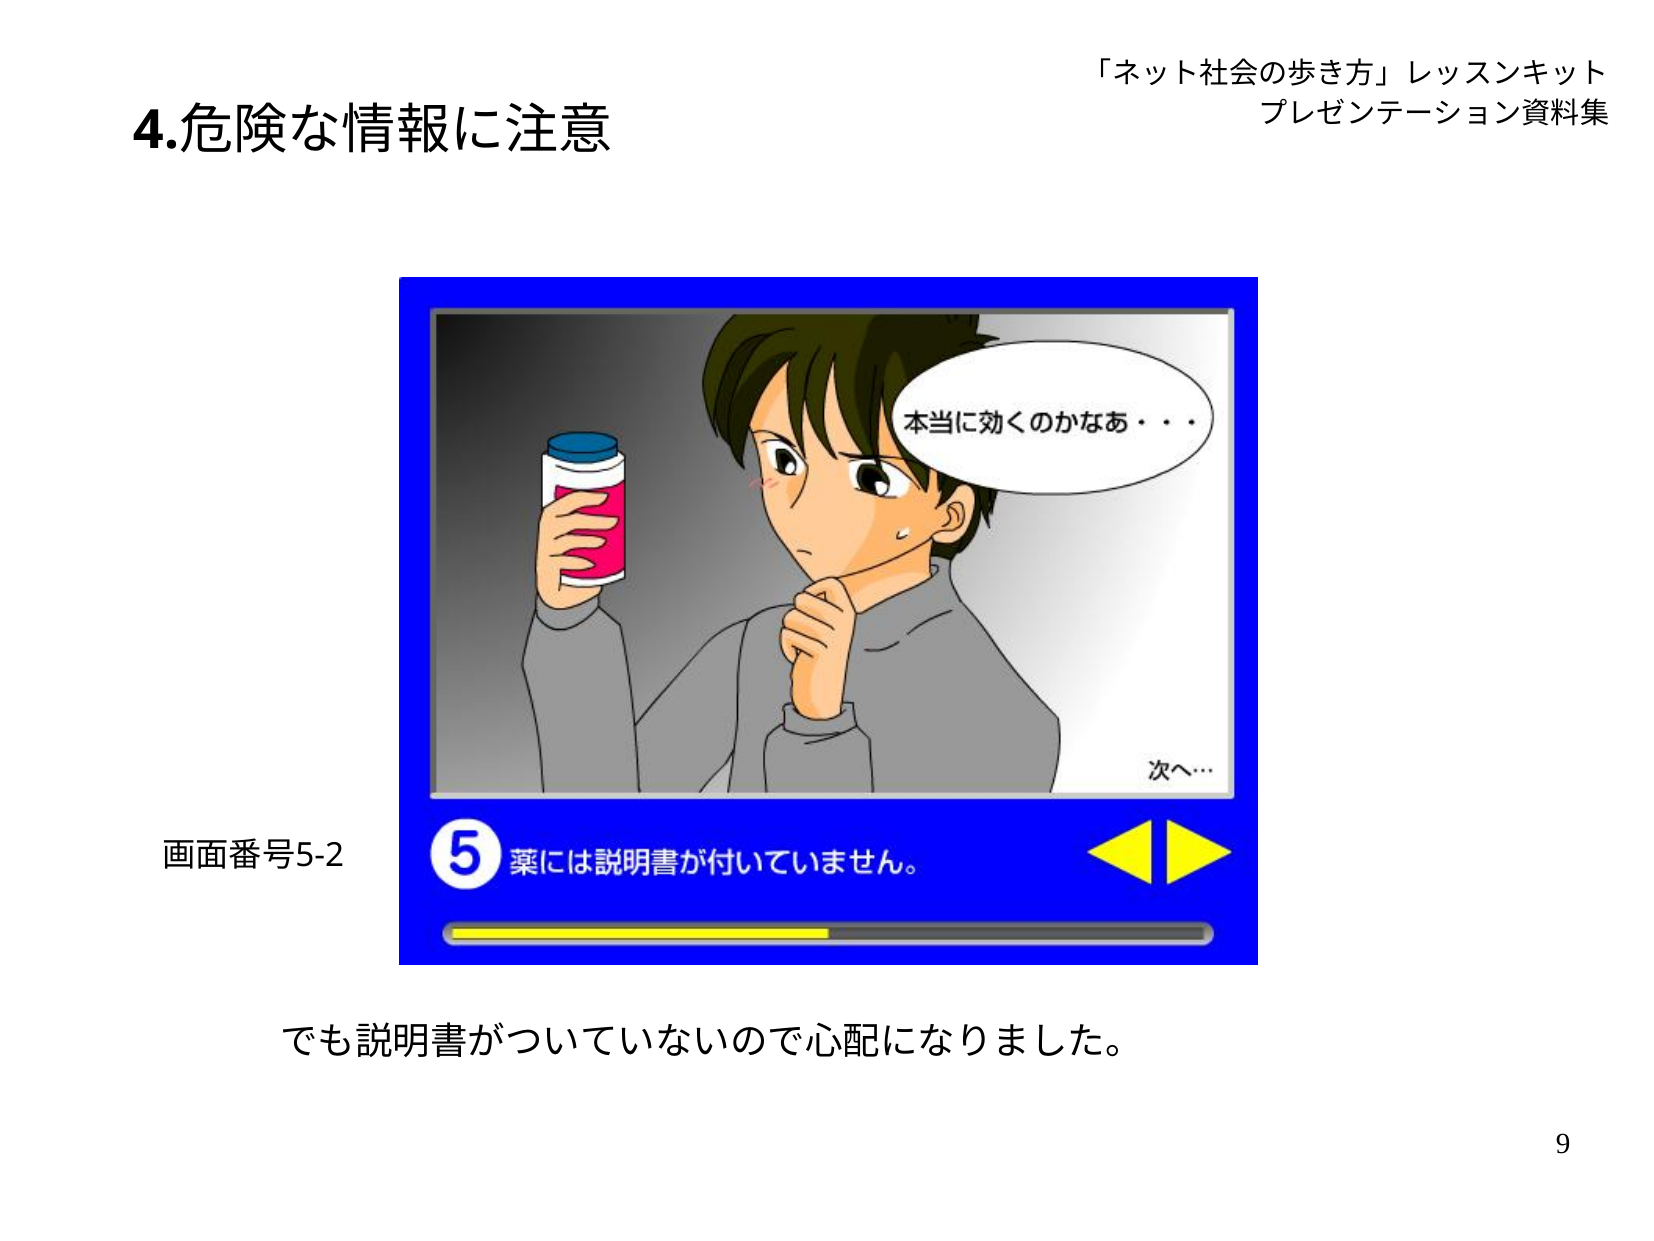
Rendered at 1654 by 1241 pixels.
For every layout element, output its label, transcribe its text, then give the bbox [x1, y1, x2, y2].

text_box 「ネット社会の歩き方」レッスンキット プレゼンテーション資料集 [1062, 44, 1625, 139]
text_box 画面番号5-2 [147, 826, 384, 882]
text_box でも説明書がついていないので心配になりました。 [265, 1003, 1447, 1128]
text_box 4.危険な情報に注意 [118, 88, 1093, 169]
picture [399, 277, 1258, 965]
